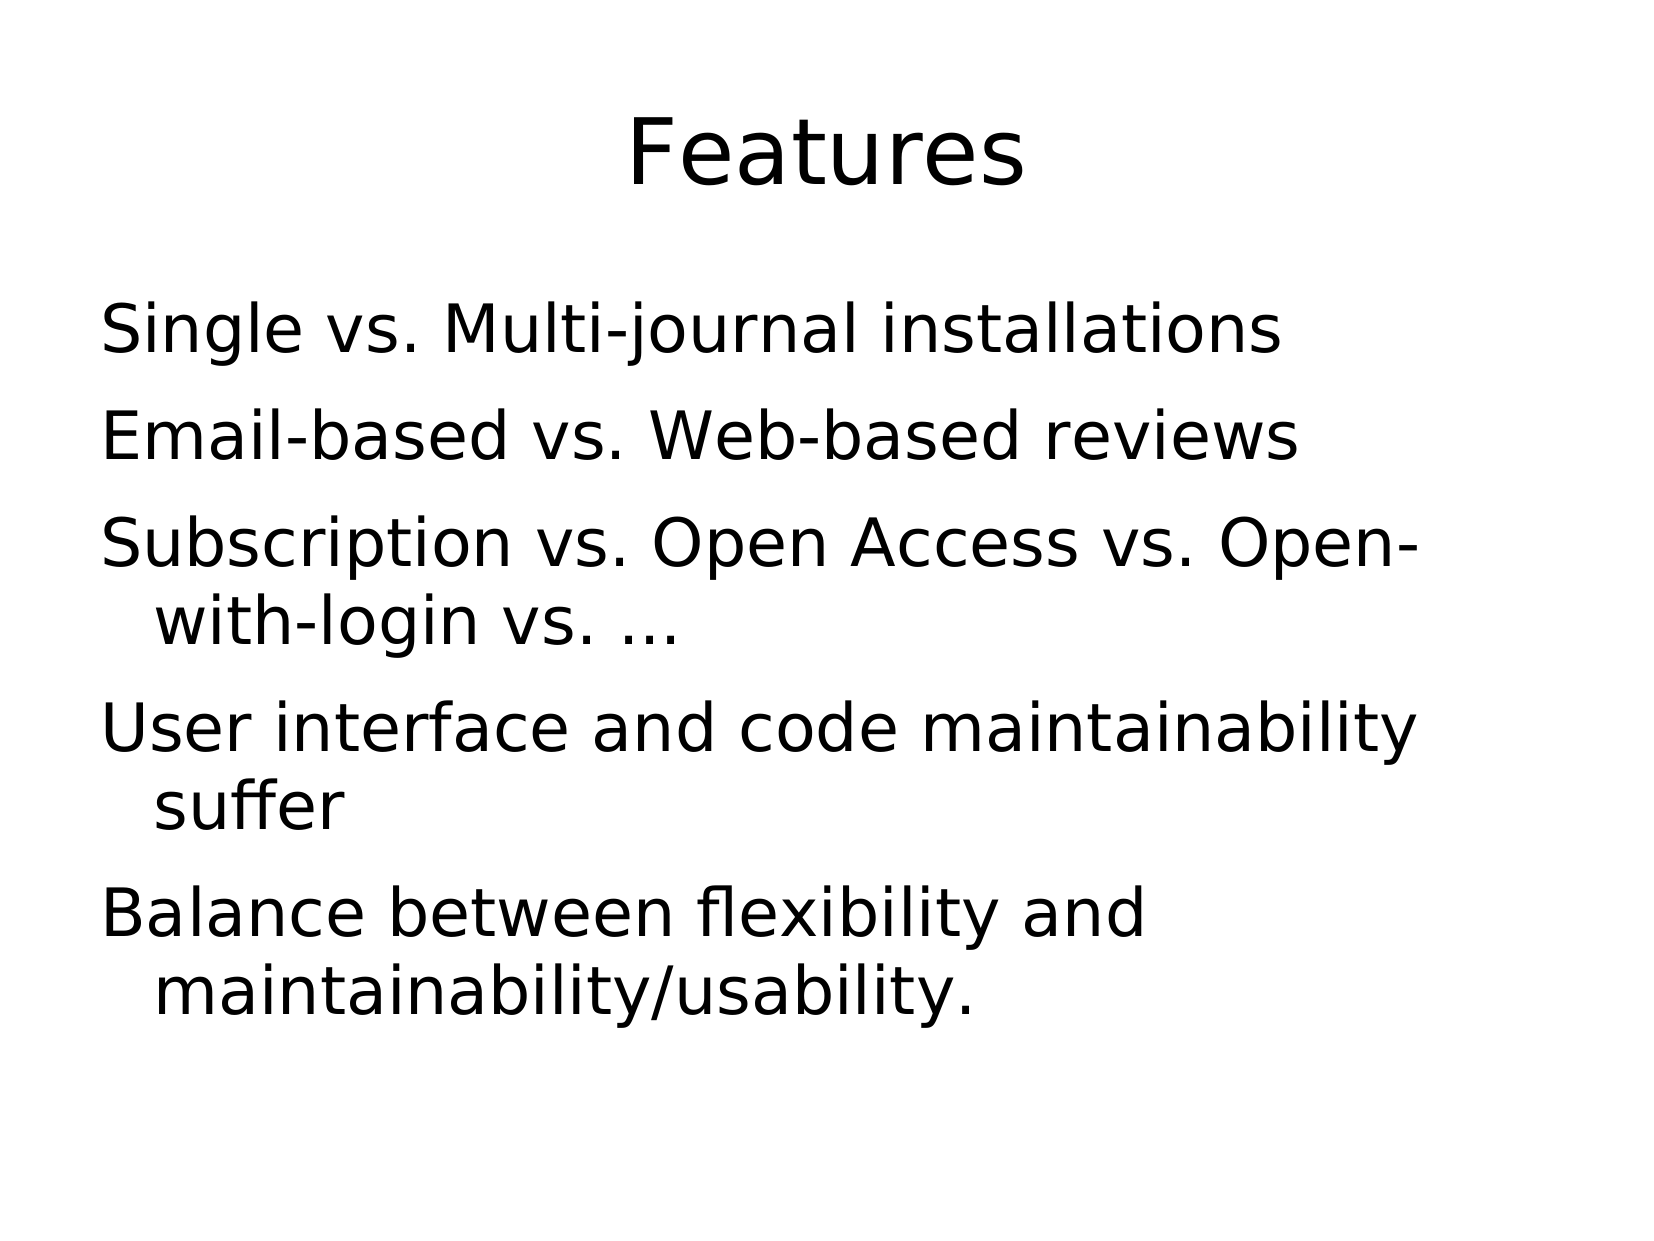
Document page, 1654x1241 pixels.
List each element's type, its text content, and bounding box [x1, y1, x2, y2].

list Single vs. Multi-journal installations Email-based vs. Web-based reviews Subscription vs. Open Access vs. Open-with-login vs. ... User interface and code maintainability suffer Balance between flexibility and maintainability/usability. [82, 290, 1571, 1094]
title Features [82, 56, 1571, 250]
